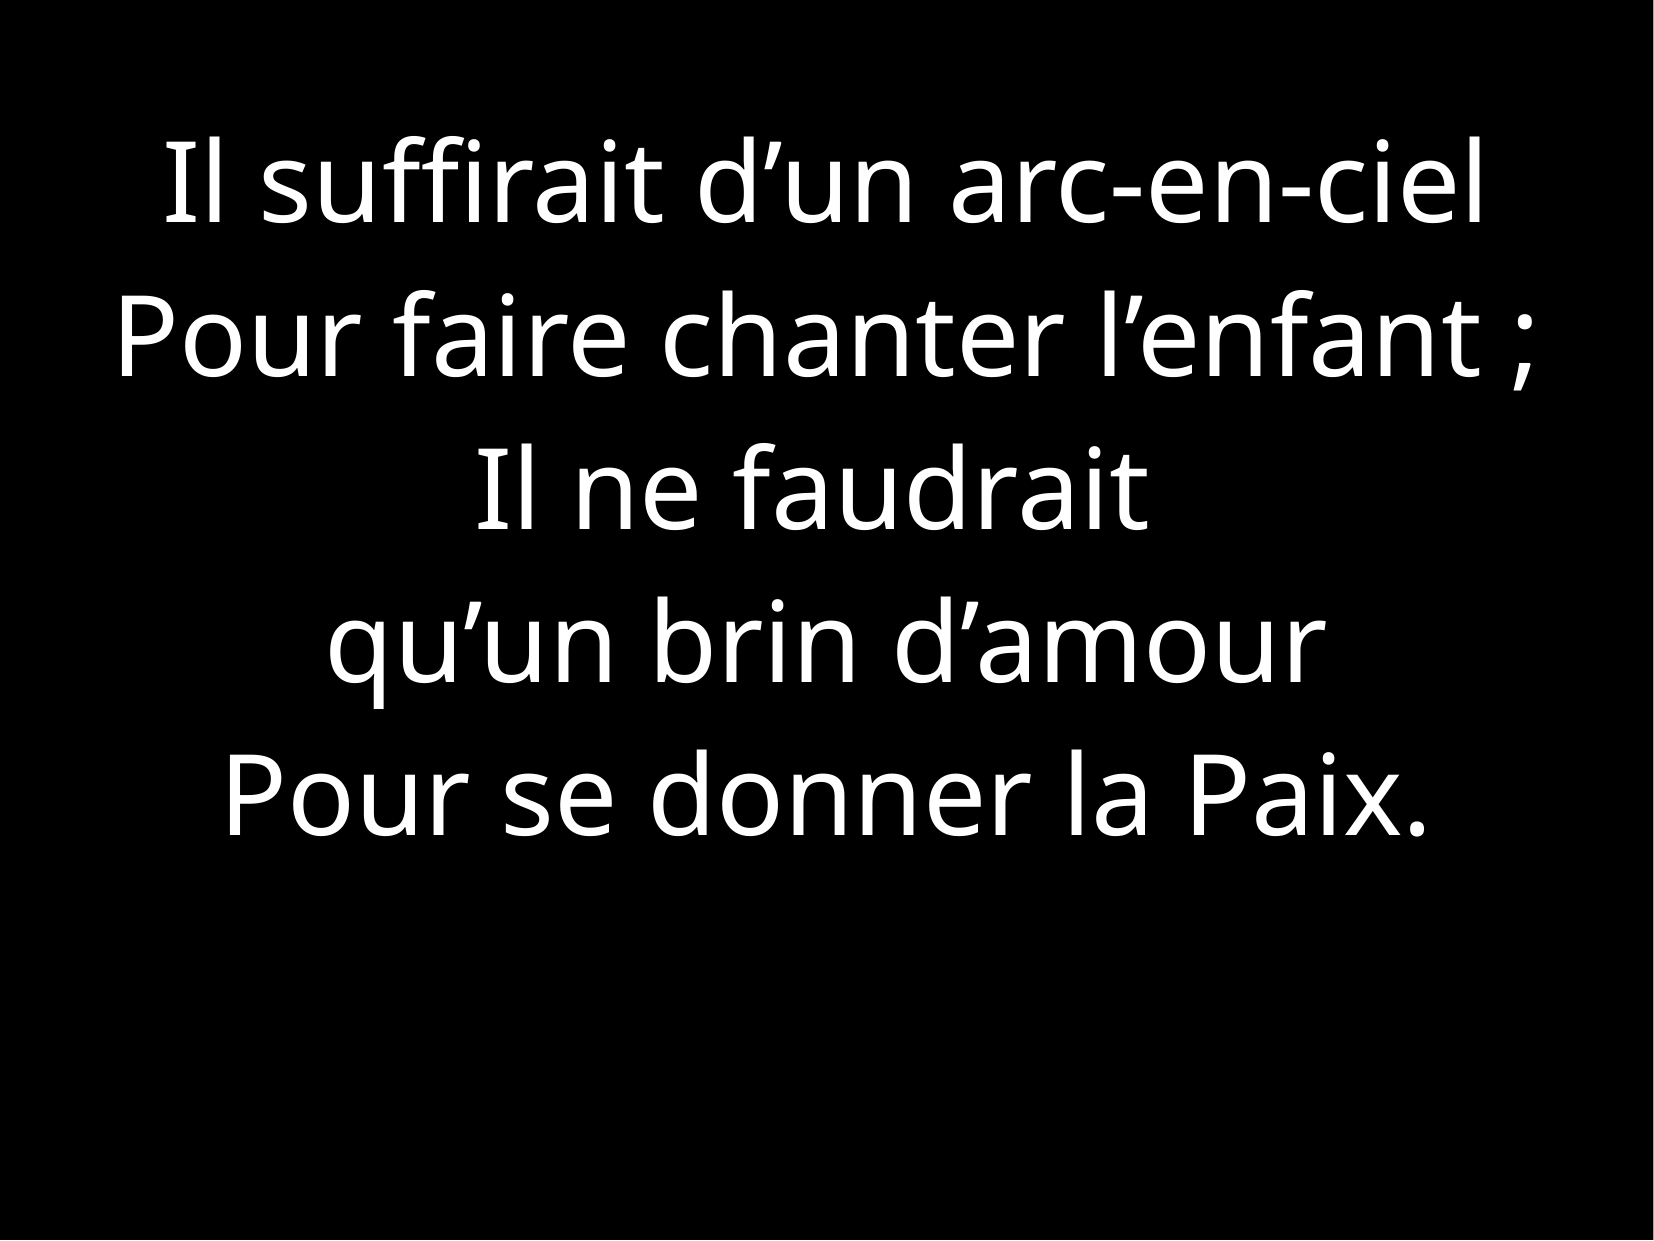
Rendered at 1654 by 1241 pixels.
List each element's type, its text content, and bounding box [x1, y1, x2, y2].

subtitle Il suffirait d’un arc-en-ciel Pour faire chanter l’enfant ; Il ne faudrait qu’un brin d’amour Pour se donner la Paix. [35, 90, 1619, 1188]
